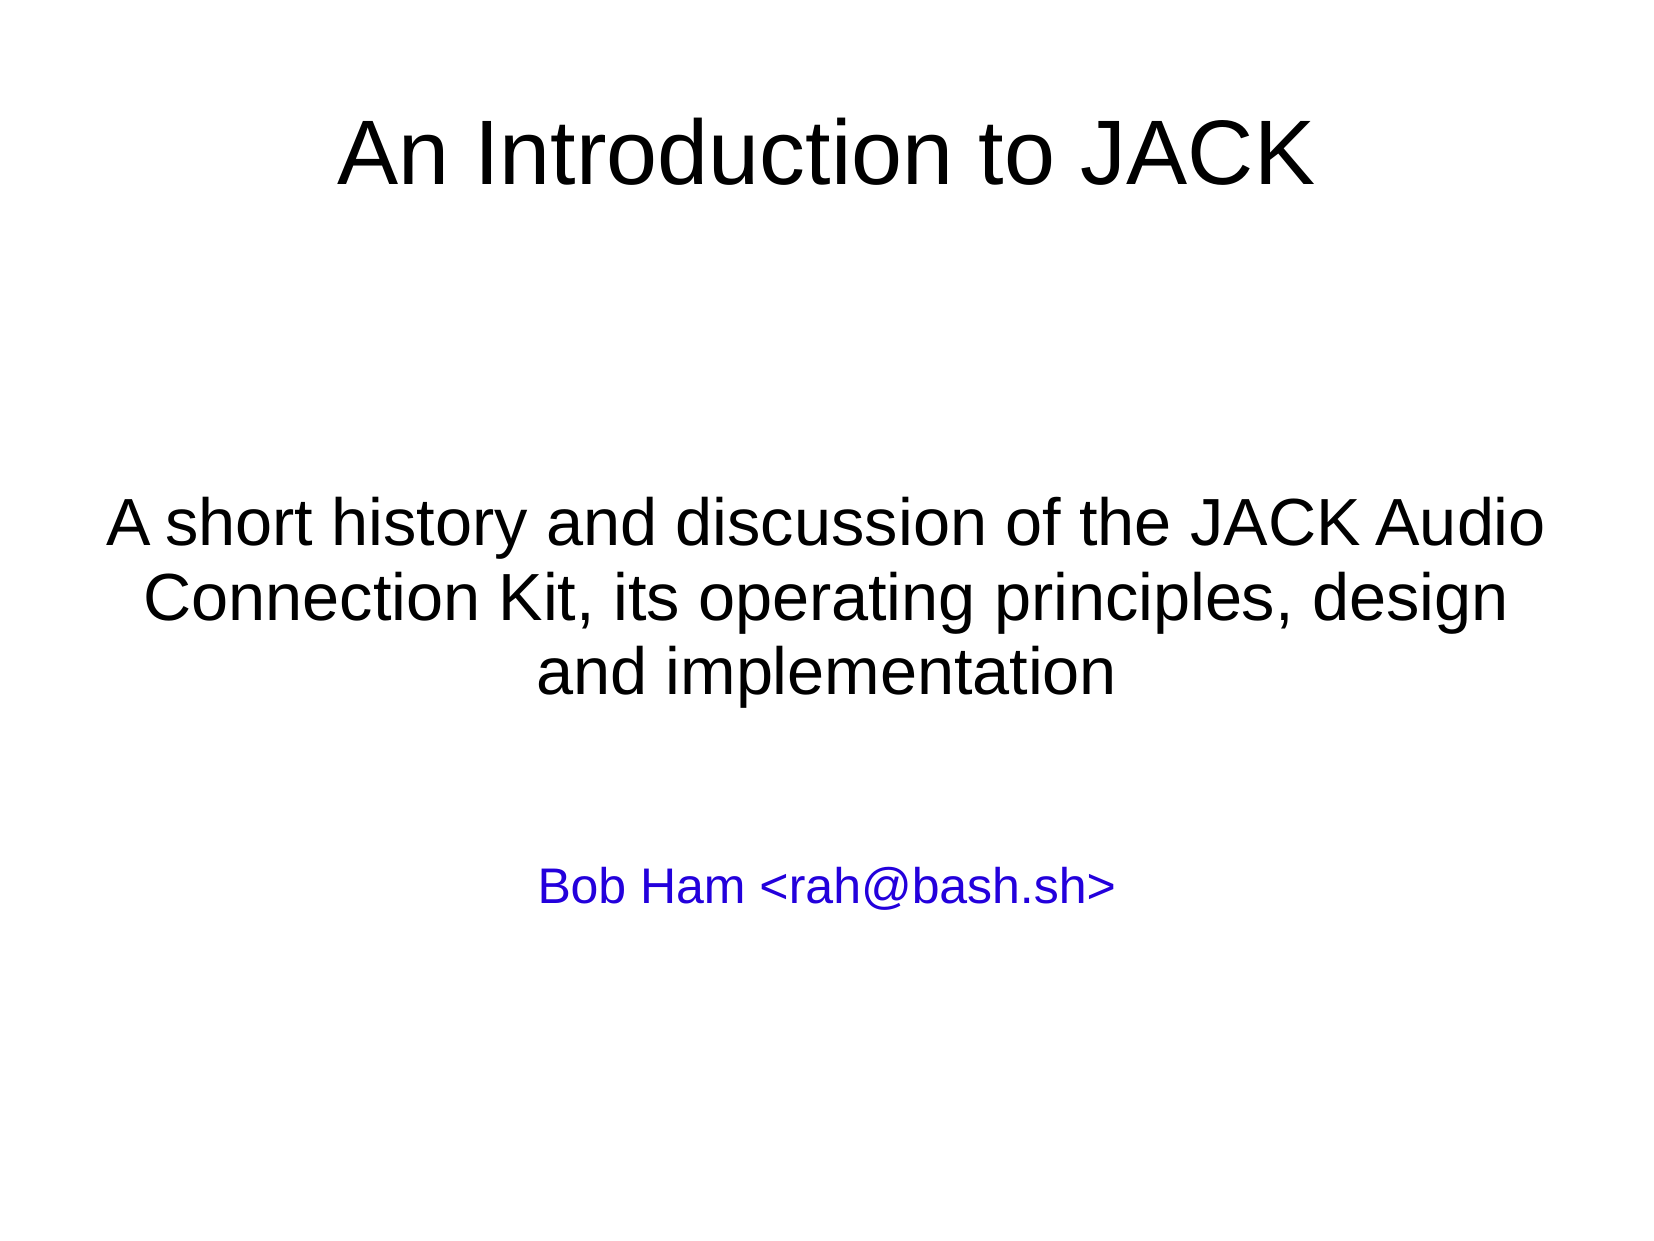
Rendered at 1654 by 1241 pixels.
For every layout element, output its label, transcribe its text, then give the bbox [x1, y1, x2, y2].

title An Introduction to JACK [82, 49, 1571, 257]
subtitle A short history and discussion of the JACK Audio Connection Kit, its operating principles, design and implementation Bob Ham <rah@bash.sh> [82, 290, 1571, 1109]
